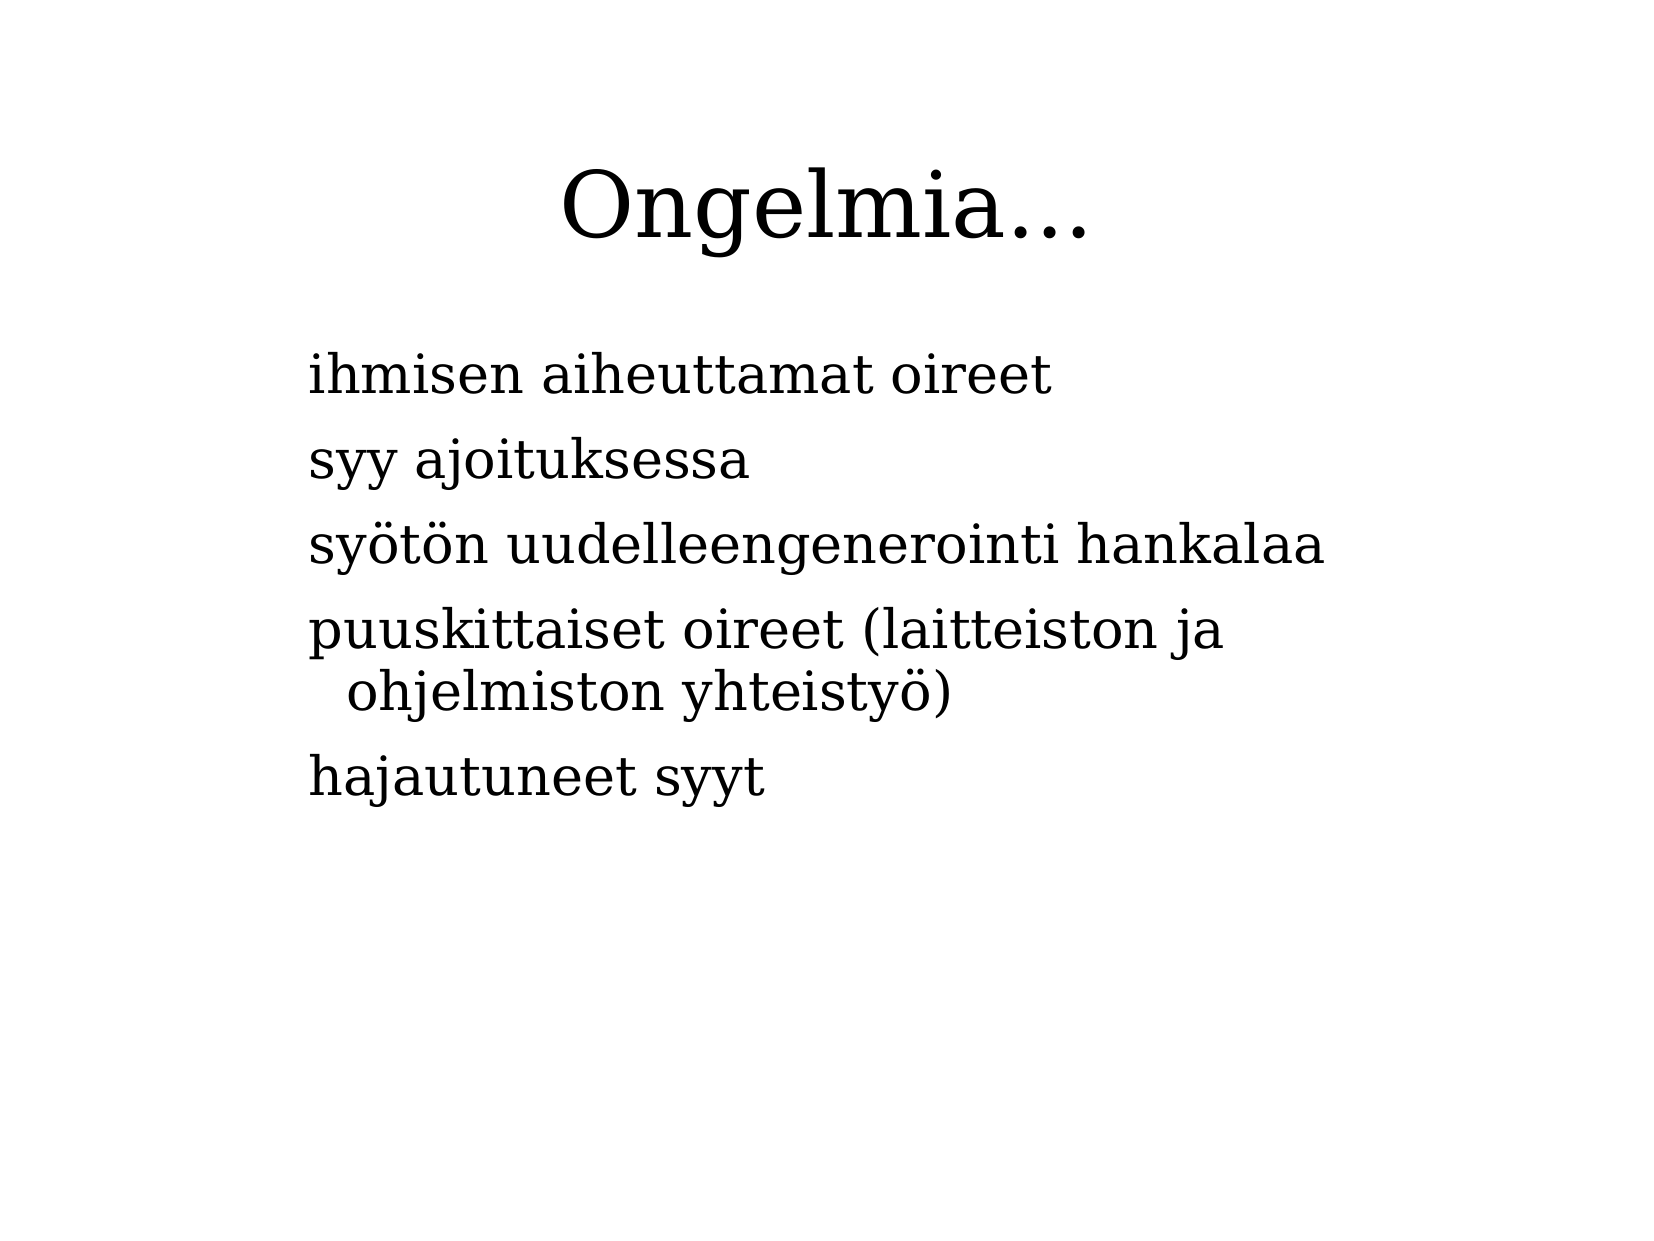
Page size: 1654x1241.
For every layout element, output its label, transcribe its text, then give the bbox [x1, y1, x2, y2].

title Ongelmia... [121, 106, 1534, 306]
list ihmisen aiheuttamat oireet syy ajoituksessa syötön uudelleengenerointi hankalaa puuskittaiset oireet (laitteiston ja ohjelmiston yhteistyö) hajautuneet syyt [121, 344, 1534, 1112]
